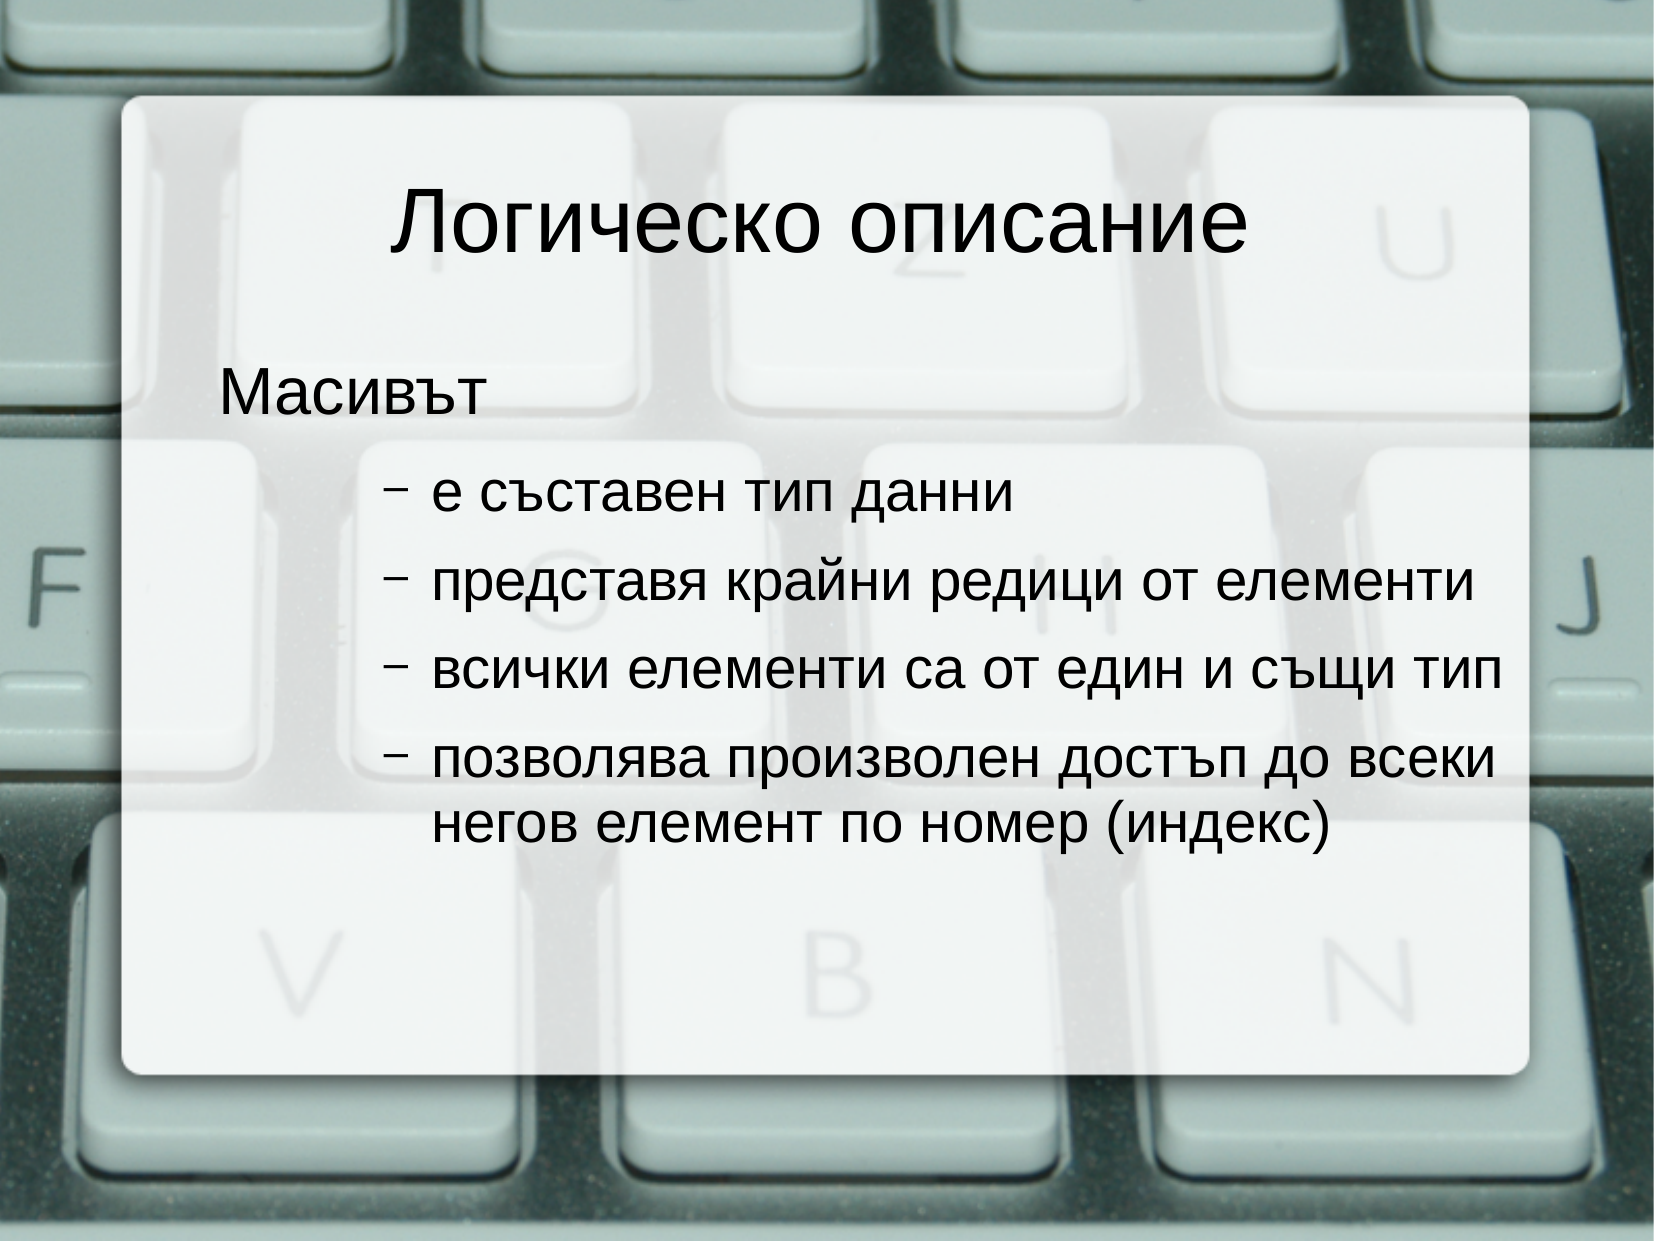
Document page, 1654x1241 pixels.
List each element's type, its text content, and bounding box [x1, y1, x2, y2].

title Логическо описание [135, 117, 1506, 325]
list Масивът е съставен тип данни представя крайни редици от елементи всички елементи са от един и същи тип позволява произволен достъп до всеки негов елемент по номер (индекс) [147, 354, 1506, 1074]
picture [0, 0, 1654, 1241]
